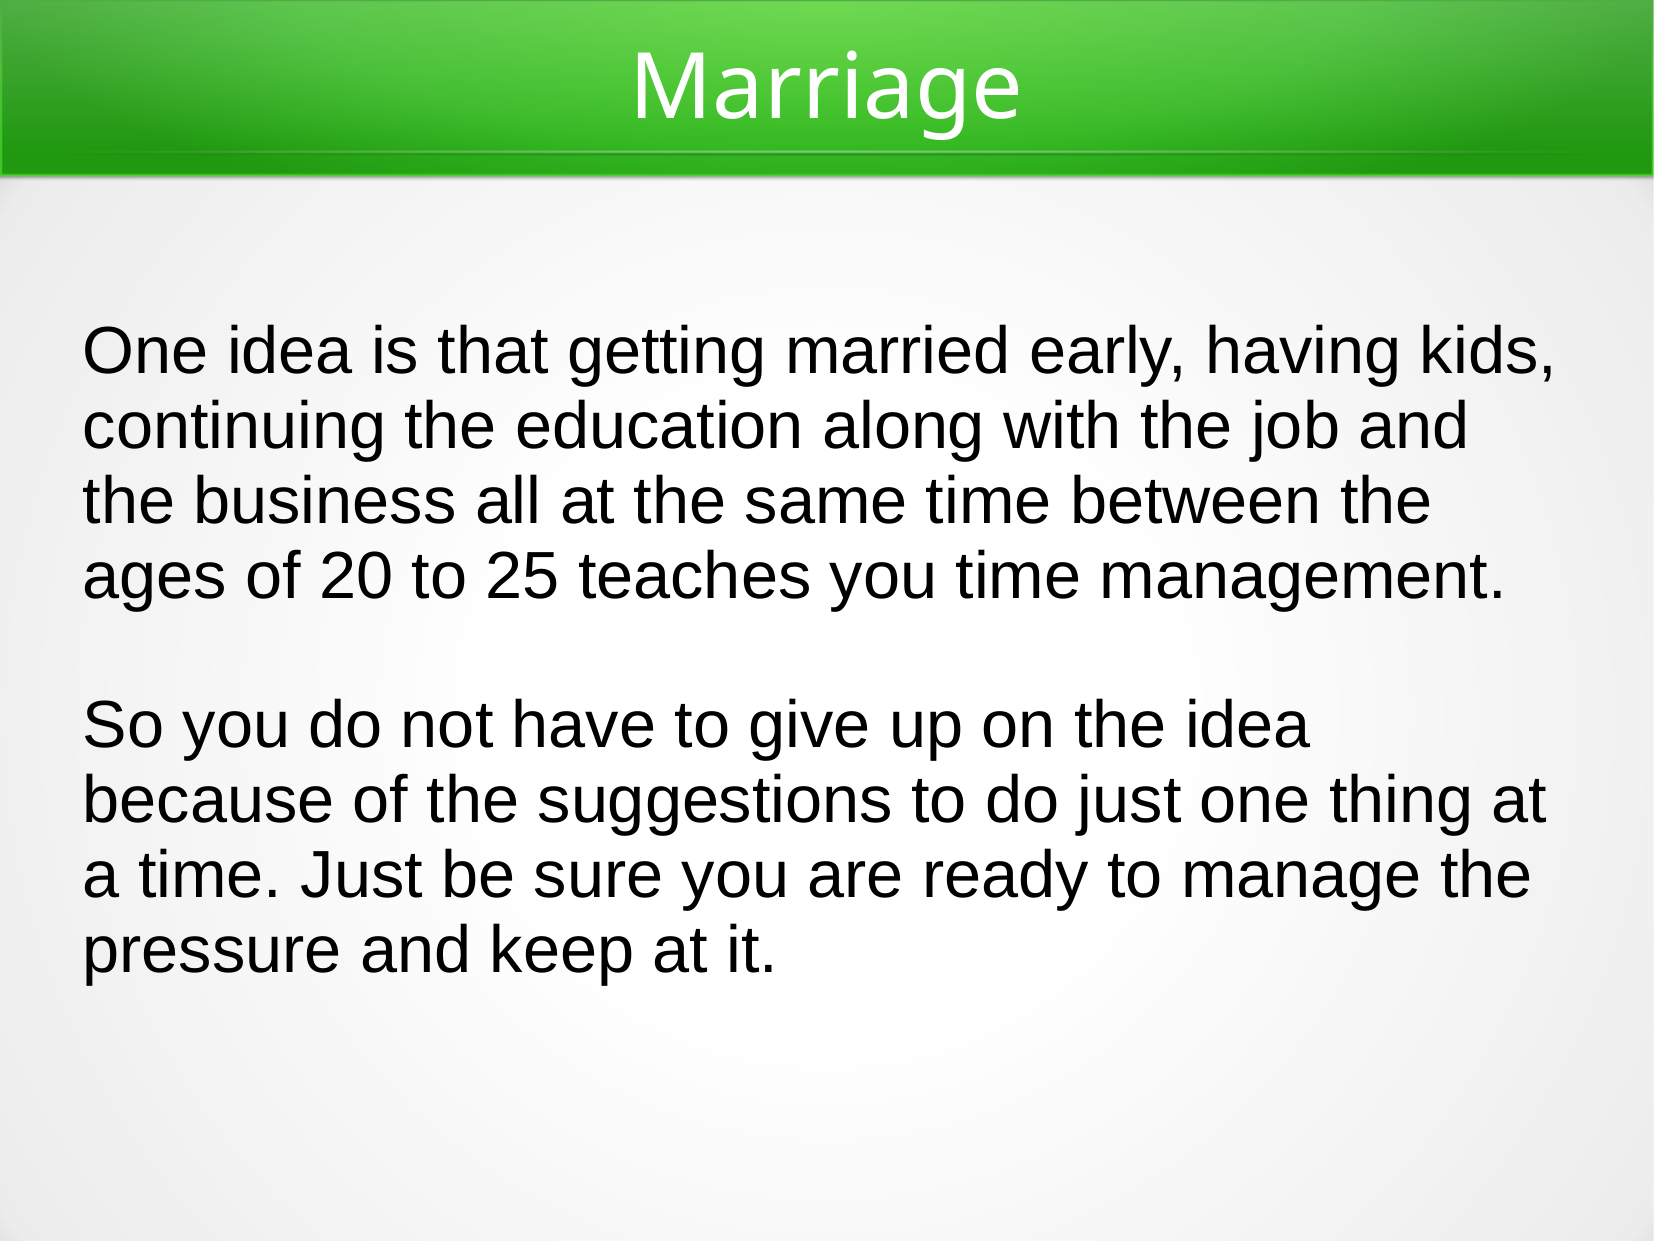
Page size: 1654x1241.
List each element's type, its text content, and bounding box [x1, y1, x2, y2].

title Marriage [82, 11, 1571, 154]
subtitle One idea is that getting married early, having kids, continuing the education along with the job and the business all at the same time between the ages of 20 to 25 teaches you time management. So you do not have to give up on the idea because of the suggestions to do just one thing at a time. Just be sure you are ready to manage the pressure and keep at it. [82, 290, 1571, 1010]
picture [0, 0, 1654, 1241]
